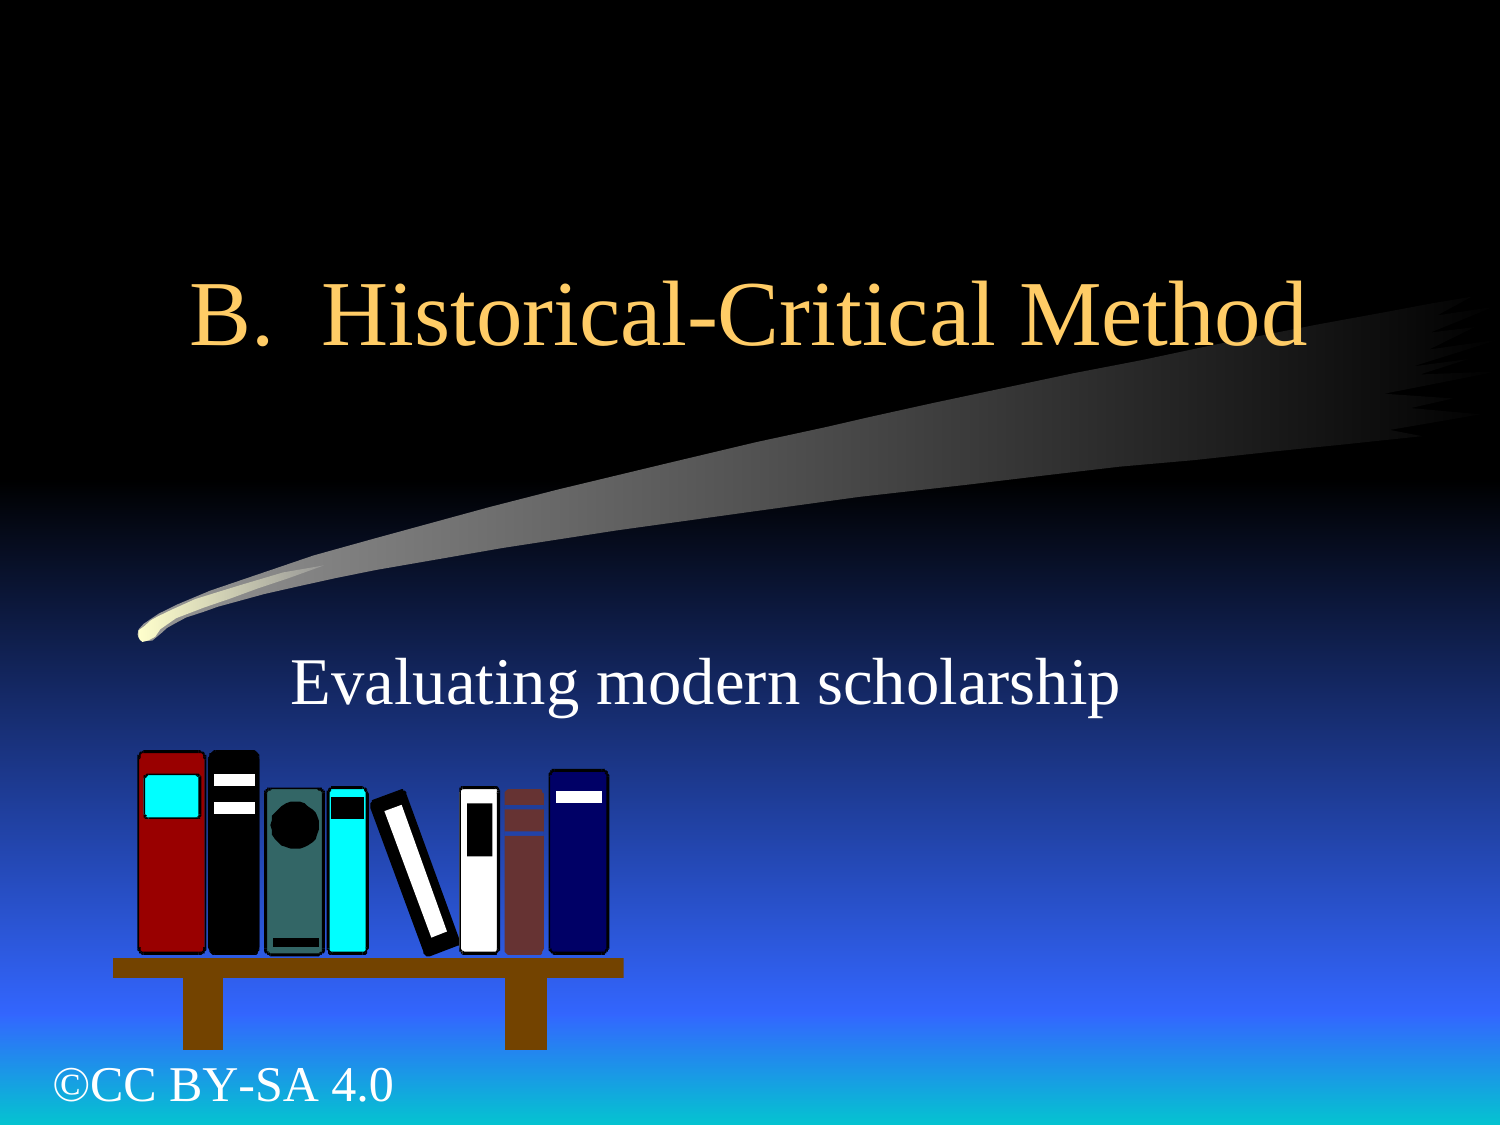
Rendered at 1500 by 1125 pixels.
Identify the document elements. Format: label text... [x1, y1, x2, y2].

picture [112, 750, 624, 1051]
subtitle Evaluating modern scholarship [225, 637, 1276, 926]
text_box ©CC BY-SA 4.0 [37, 1050, 526, 1121]
title B. Historical-Critical Method [112, 185, 1388, 374]
